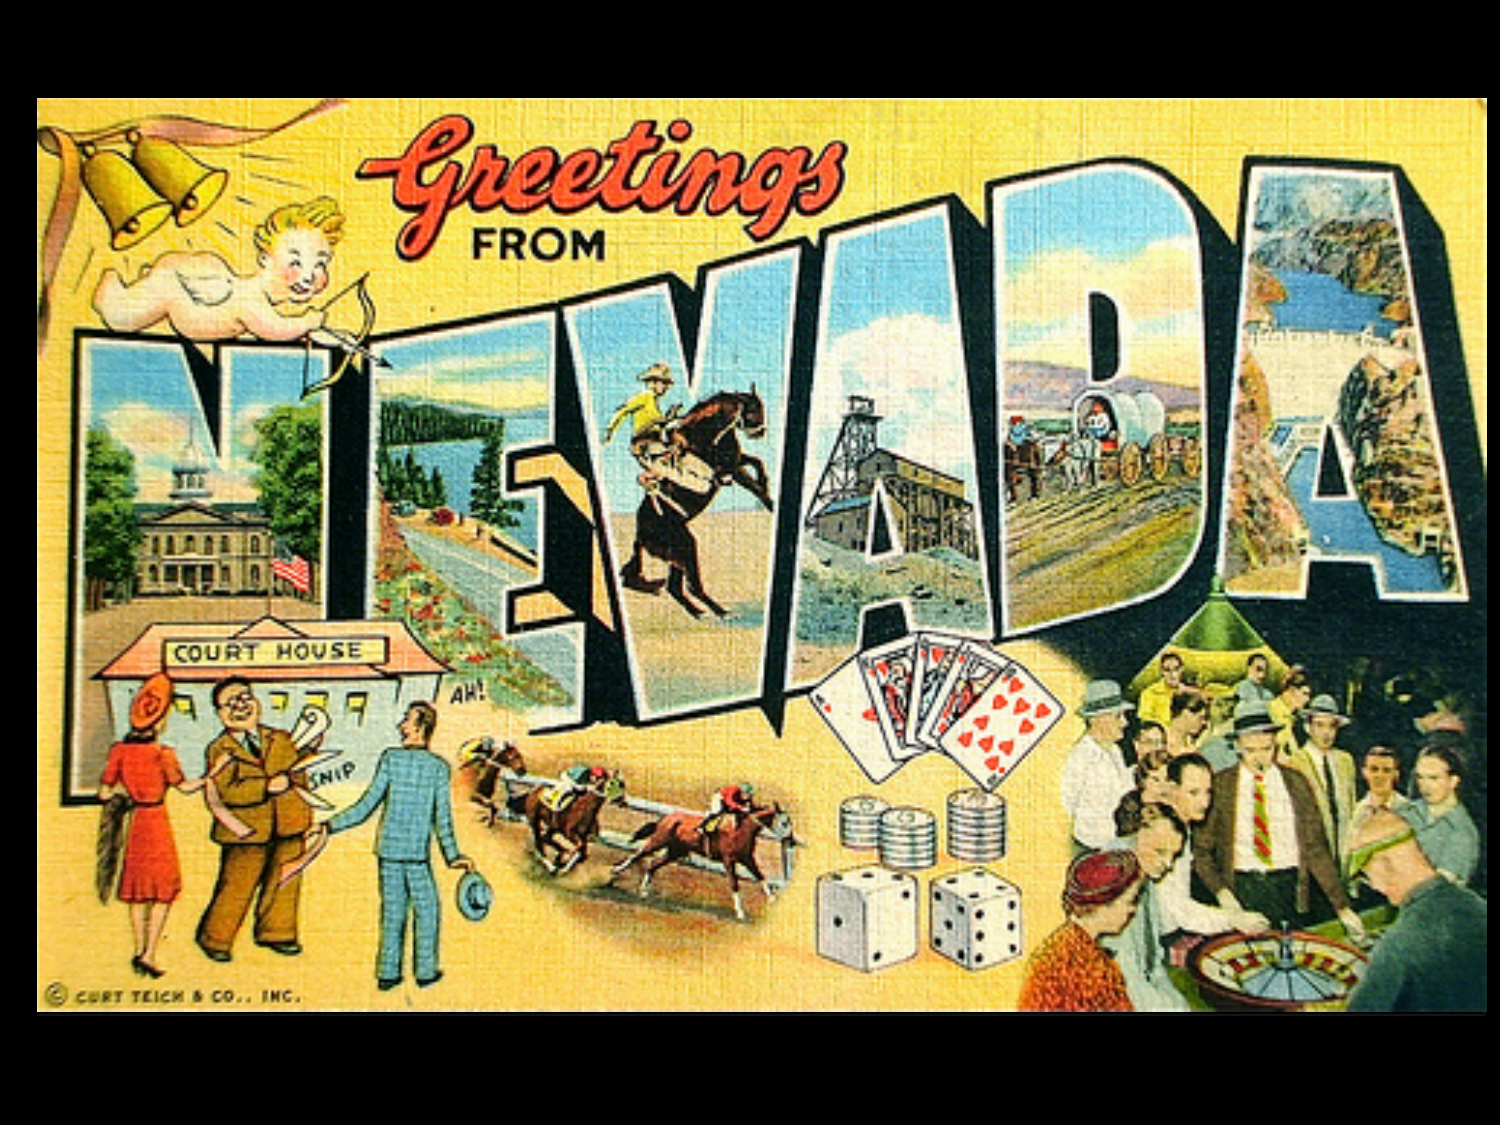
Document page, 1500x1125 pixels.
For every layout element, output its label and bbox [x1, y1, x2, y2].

picture [37, 98, 1487, 1012]
